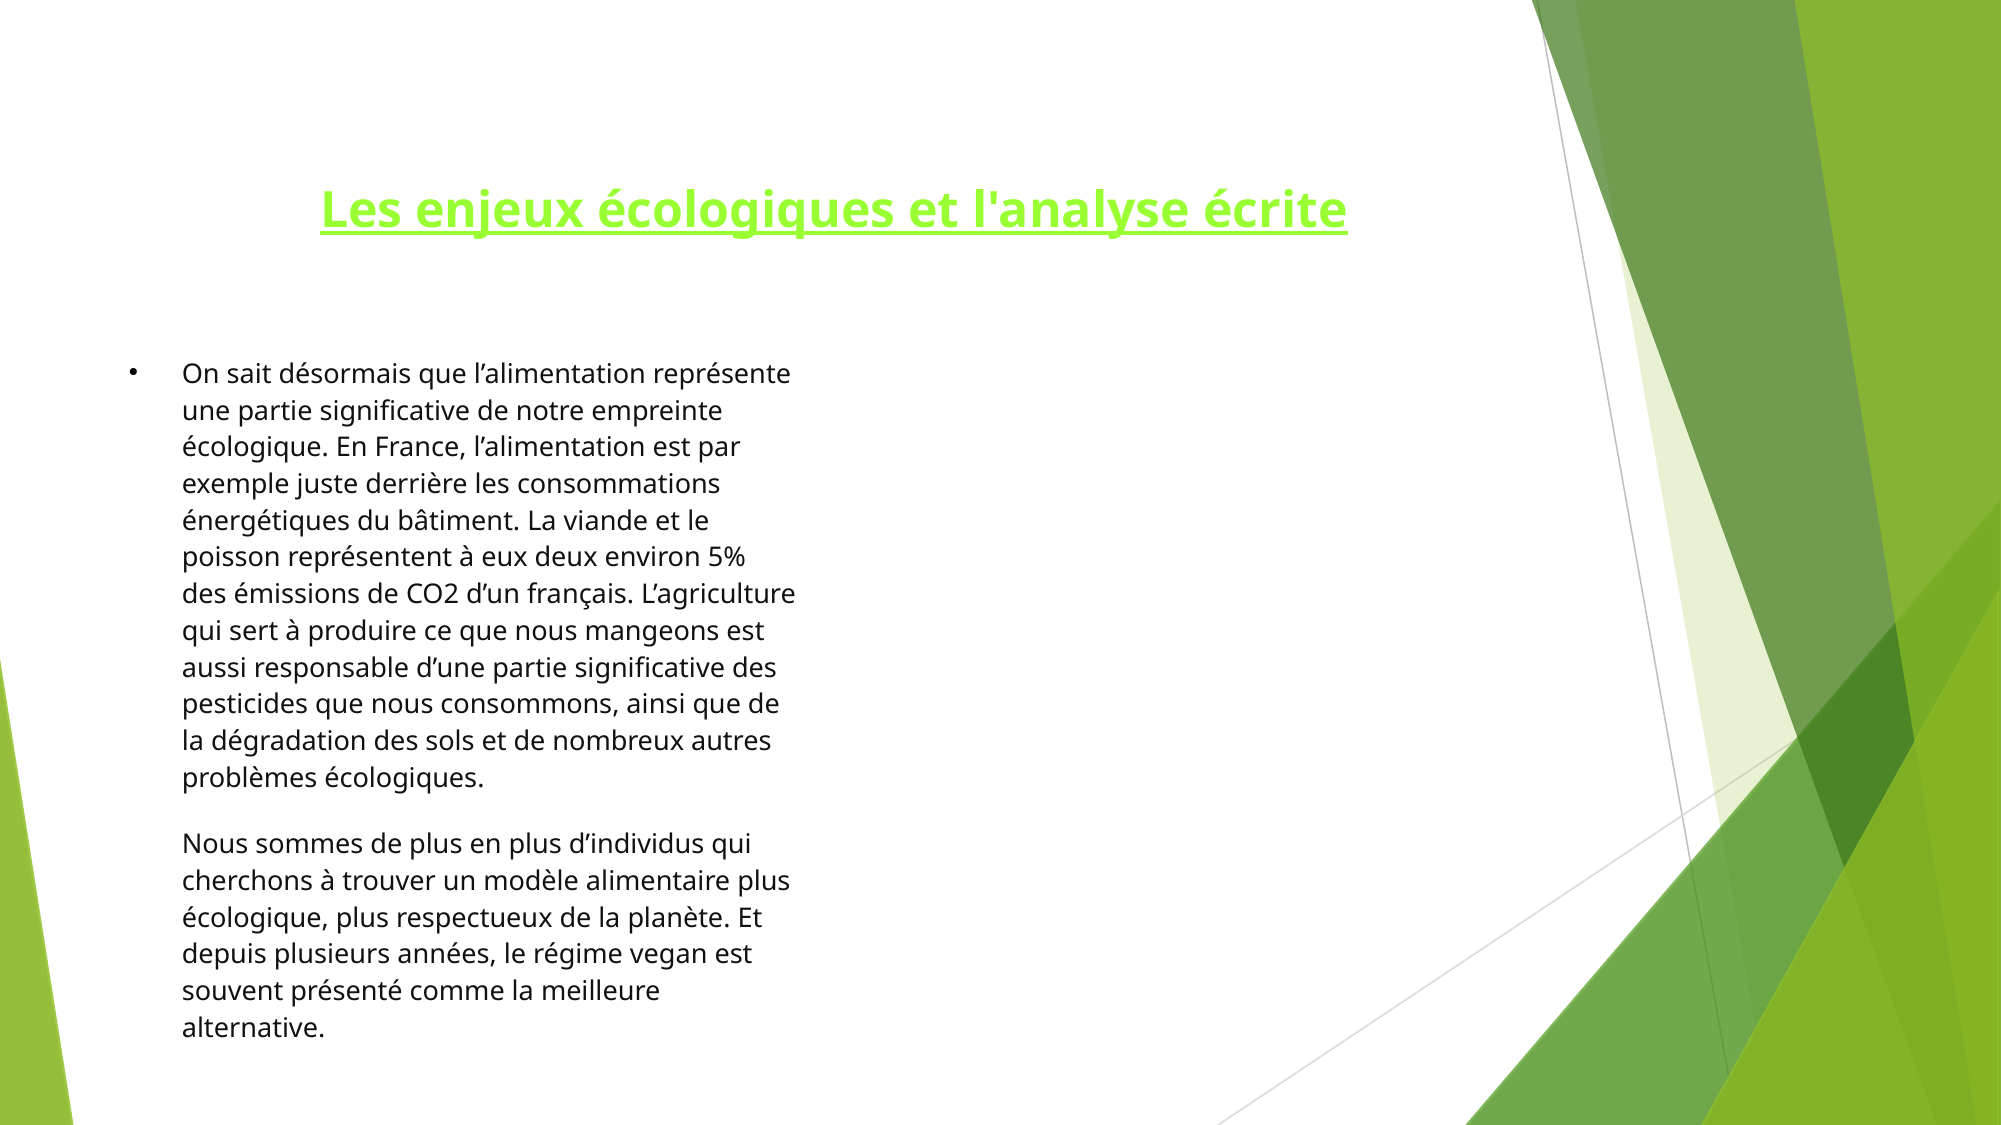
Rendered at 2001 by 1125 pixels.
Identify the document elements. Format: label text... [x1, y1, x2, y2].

title Les enjeux écologiques et l'analyse écrite [111, 99, 1522, 317]
list On sait désormais que l’alimentation représente une partie significative de notre empreinte écologique. En France, l’alimentation est par exemple juste derrière les consommations énergétiques du bâtiment. La viande et le poisson représentent à eux deux environ 5% des émissions de CO2 d’un français. L’agriculture qui sert à produire ce que nous mangeons est aussi responsable d’une partie significative des pesticides que nous consommons, ainsi que de la dégradation des sols et de nombreux autres problèmes écologiques. Nous sommes de plus en plus d’individus qui cherchons à trouver un modèle alimentaire plus écologique, plus respectueux de la planète. Et depuis plusieurs années, le régime vegan est souvent présenté comme la meilleure alternative. [111, 354, 800, 992]
